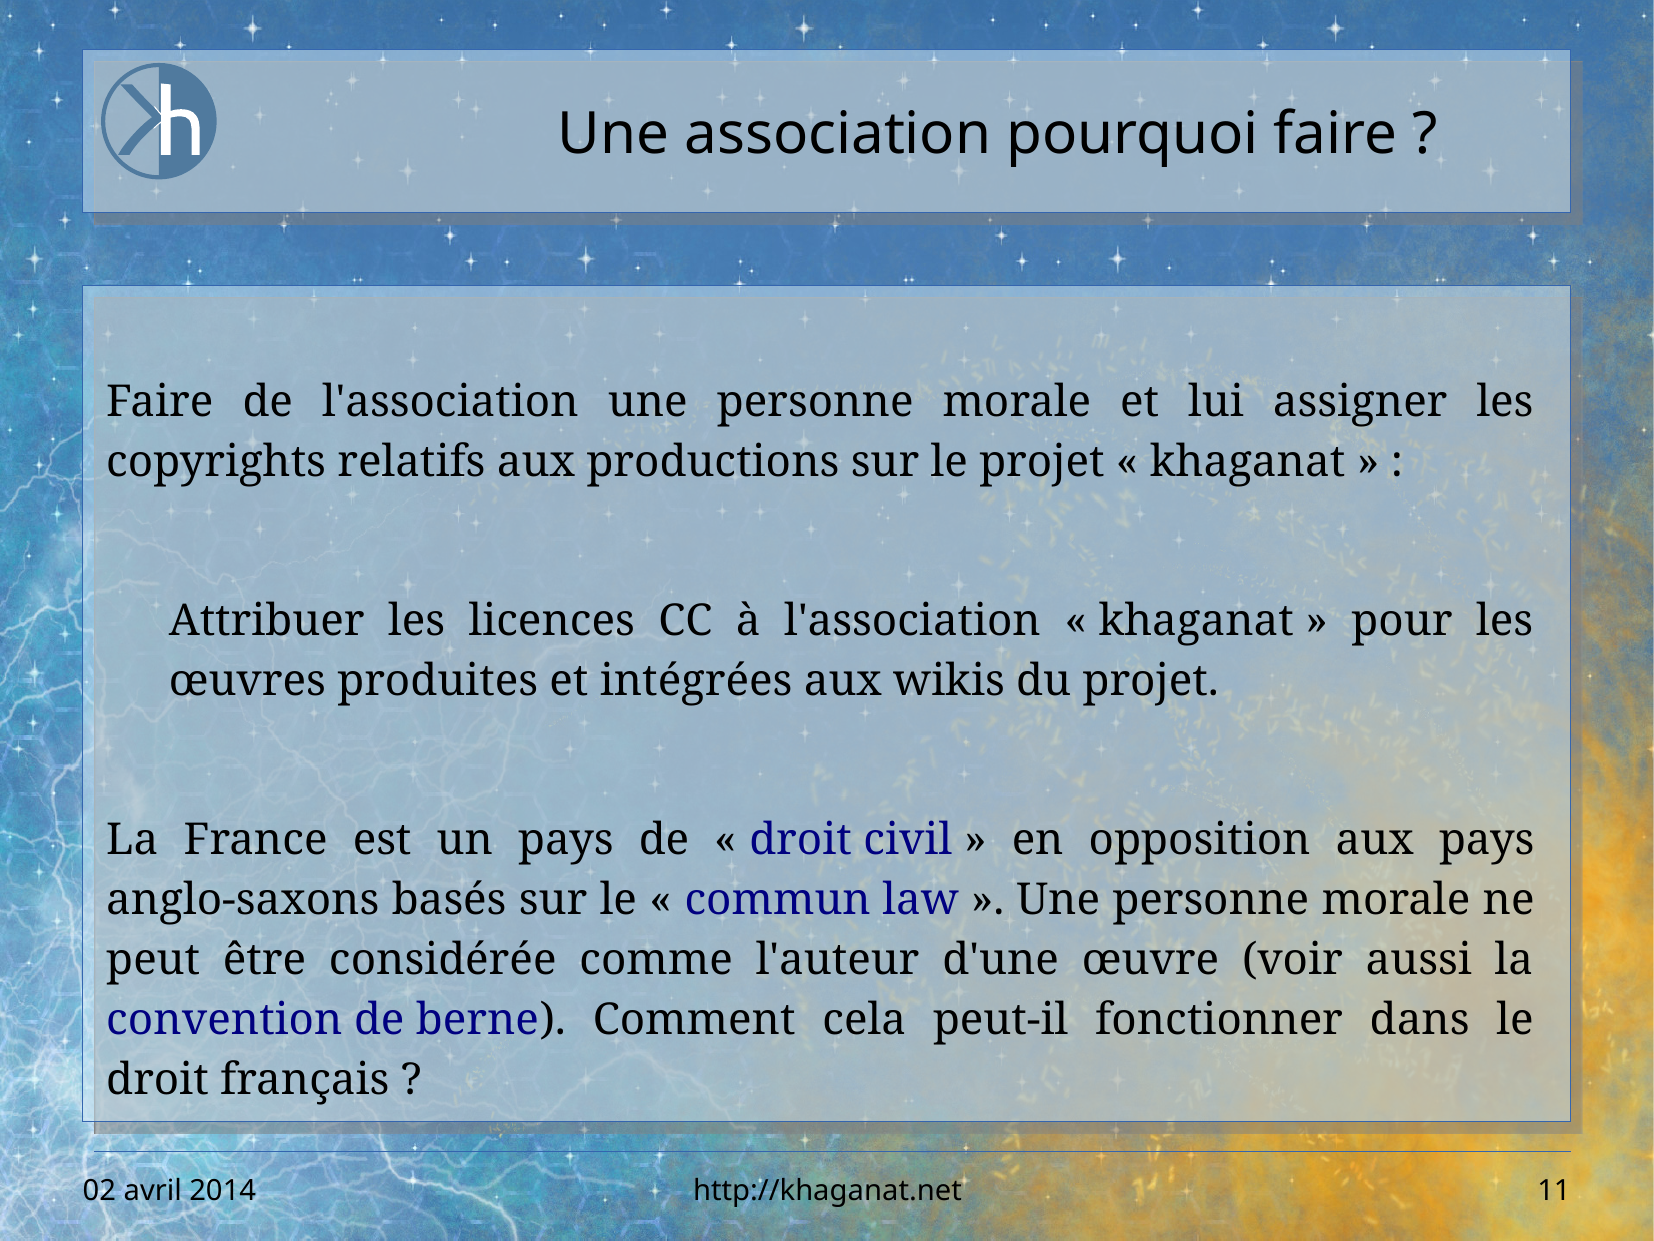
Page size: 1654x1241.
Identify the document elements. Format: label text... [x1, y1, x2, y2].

picture [0, 0, 1654, 1241]
list Faire de l'association une personne morale et lui assigner les copyrights relatifs aux productions sur le projet « khaganat » : Attribuer les licences CC à l'association « khaganat » pour les œuvres produites et intégrées aux wikis du projet. La France est un pays de « droit civil » en opposition aux pays anglo-saxons basés sur le « commun law ». Une personne morale ne peut être considérée comme l'auteur d'une œuvre (voir aussi la convention de berne). Comment cela peut-il fonctionner dans le droit français ? [106, 290, 1536, 1123]
title Une association pourquoi faire ? [425, 49, 1571, 213]
